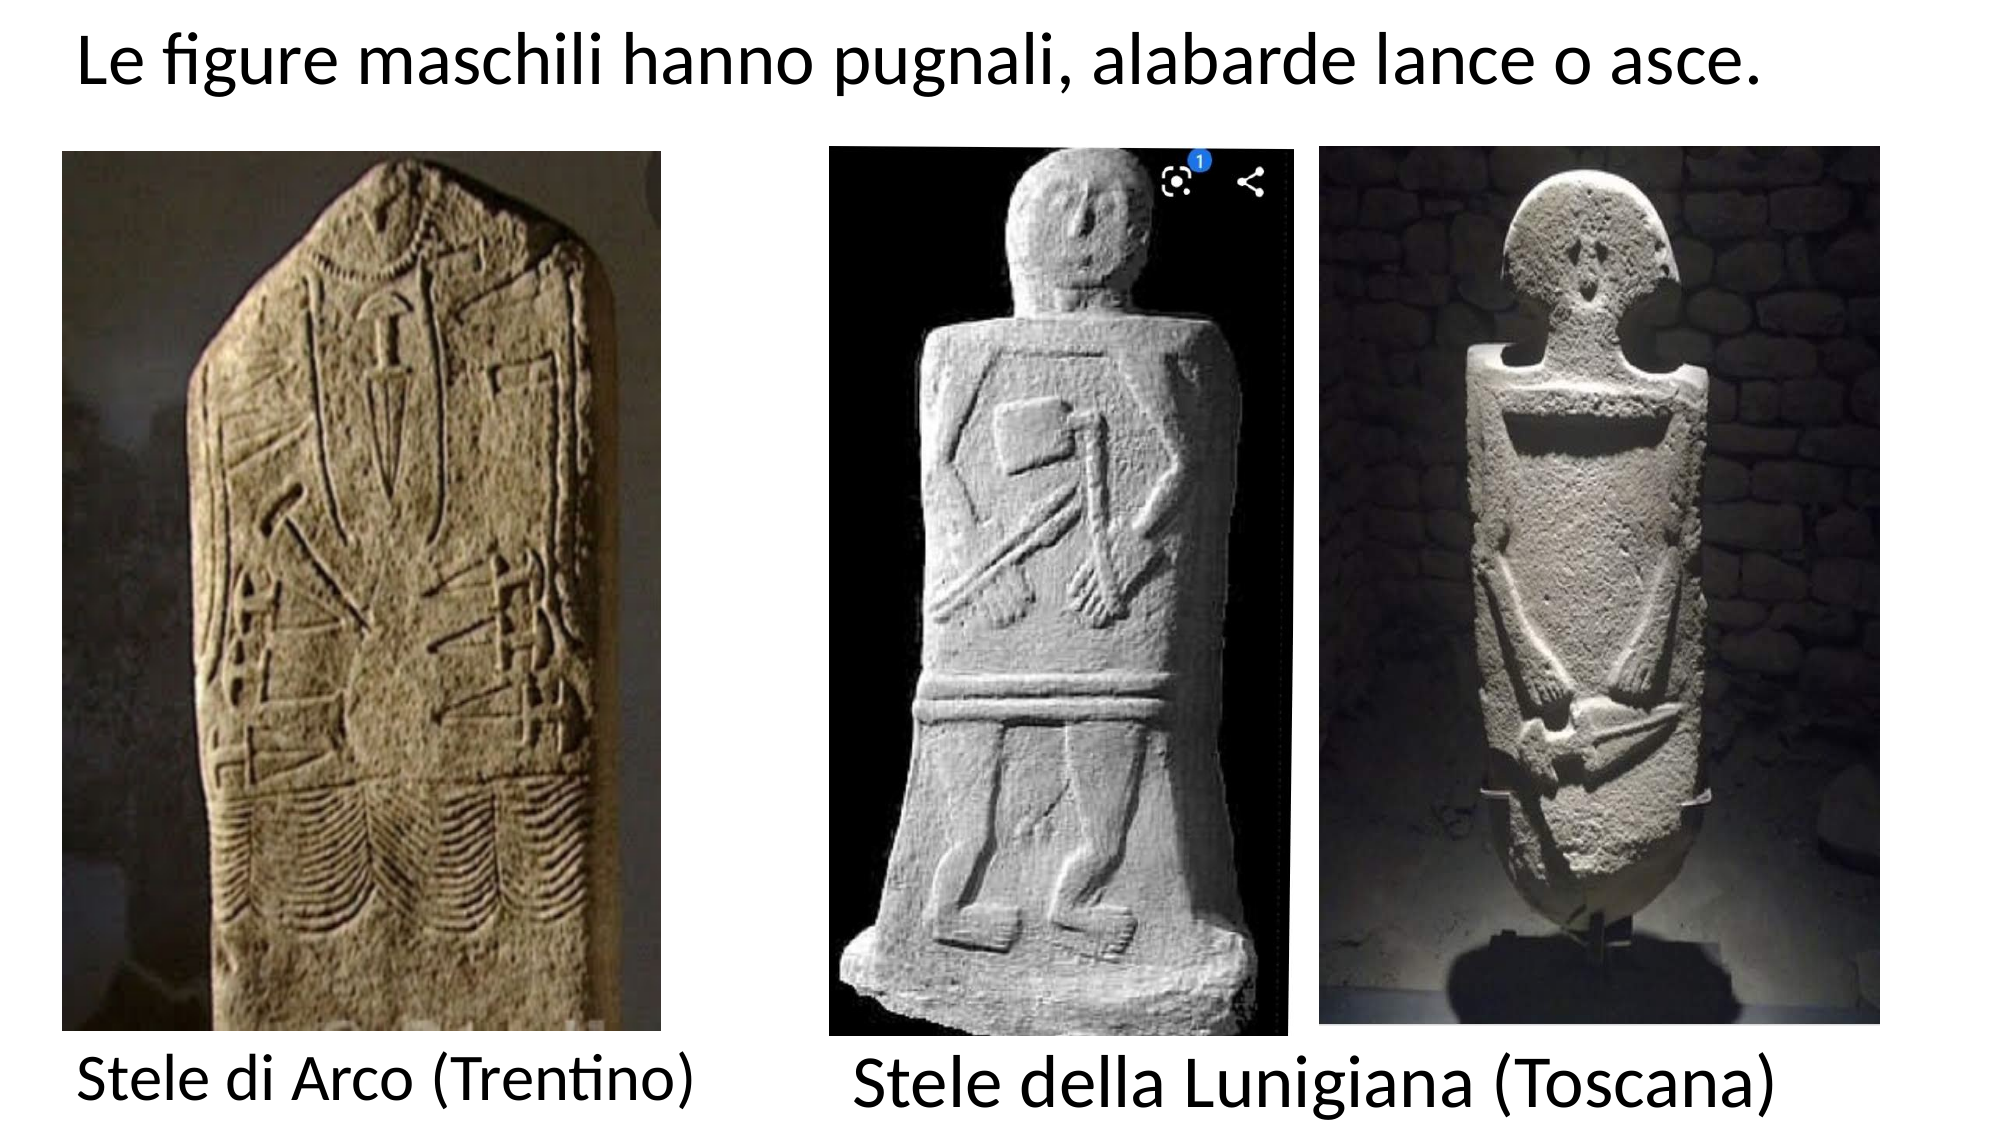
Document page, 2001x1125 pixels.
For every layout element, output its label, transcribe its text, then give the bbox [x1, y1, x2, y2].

list Stele della Lunigiana (Toscana) [735, 1035, 1796, 1125]
picture [62, 151, 661, 1031]
picture [829, 146, 1294, 1036]
title Le figure maschili hanno pugnali, alabarde lance o asce. [62, 12, 1788, 124]
picture [1319, 146, 1880, 1027]
list Stele di Arco (Trentino) [62, 1035, 735, 1125]
